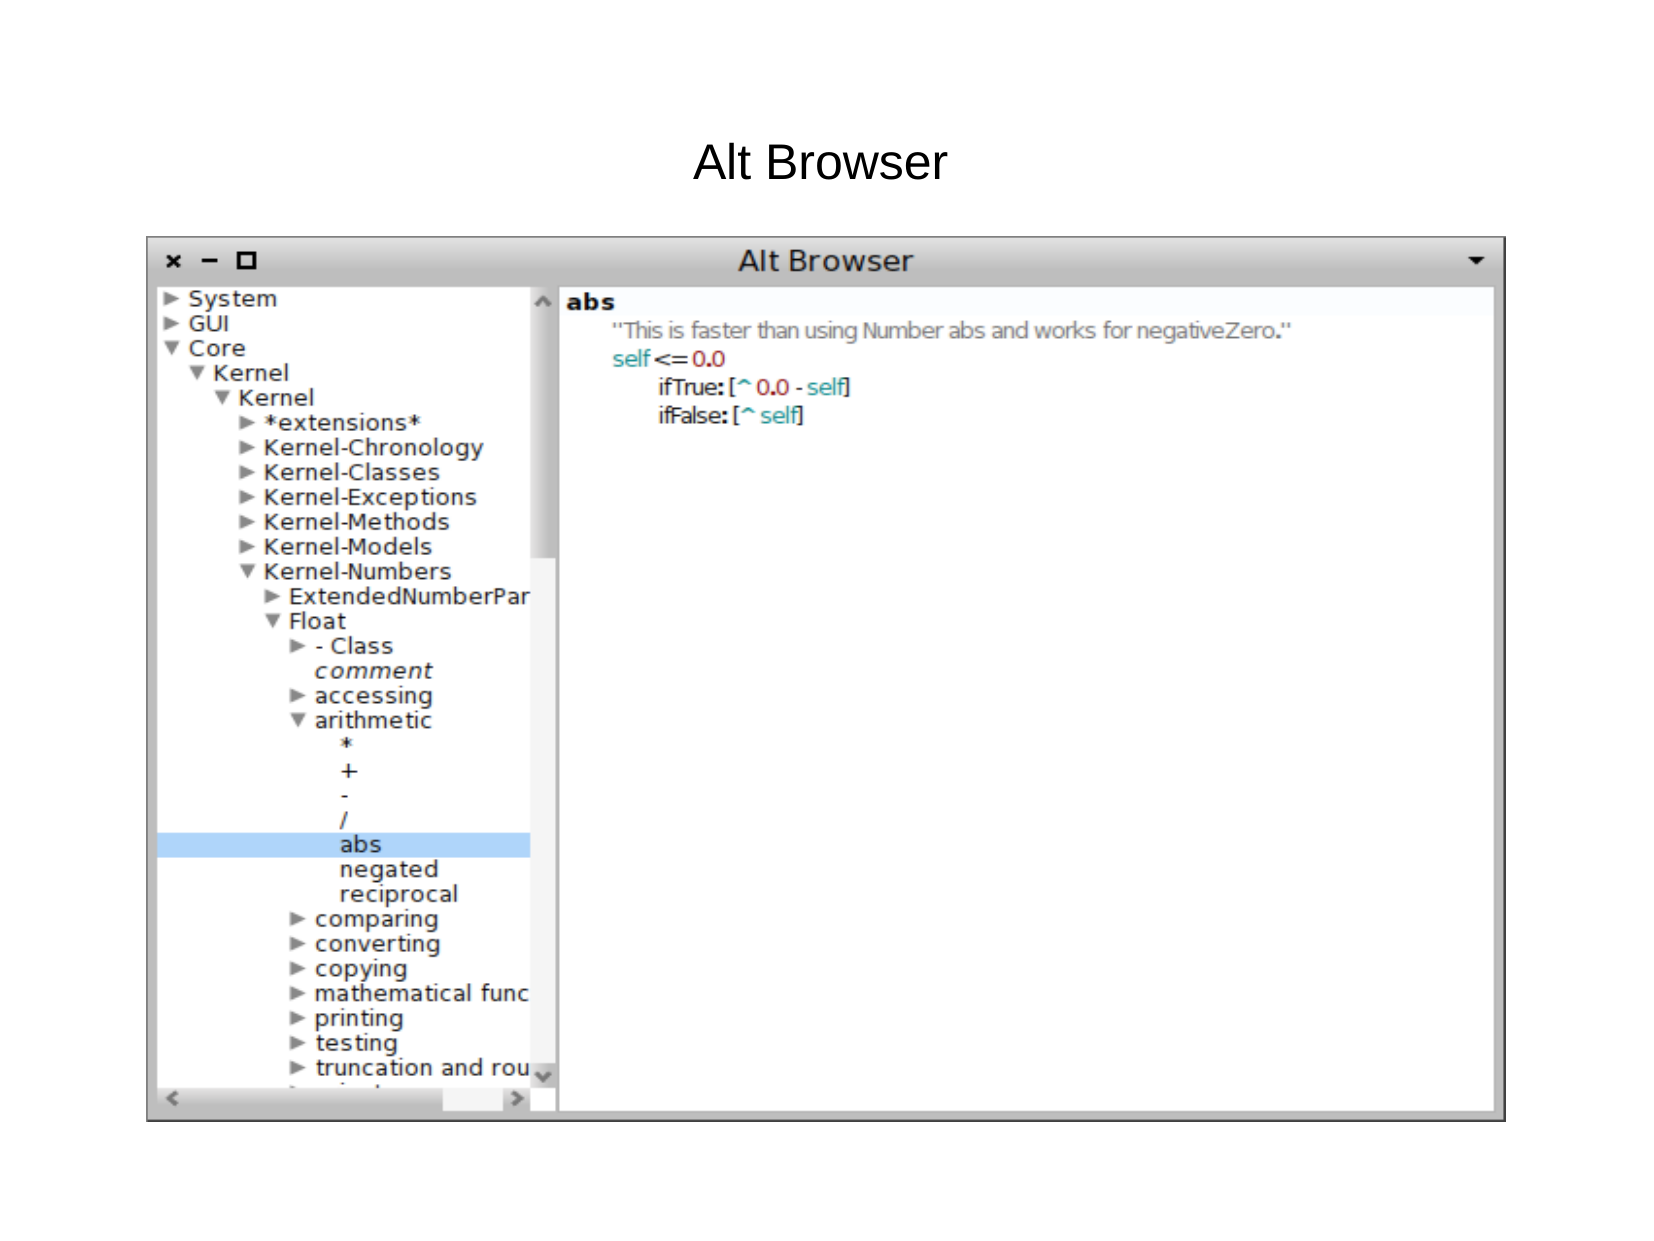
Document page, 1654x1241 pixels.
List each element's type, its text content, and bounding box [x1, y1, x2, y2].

title Alt Browser [76, 58, 1565, 266]
picture [146, 236, 1506, 1123]
